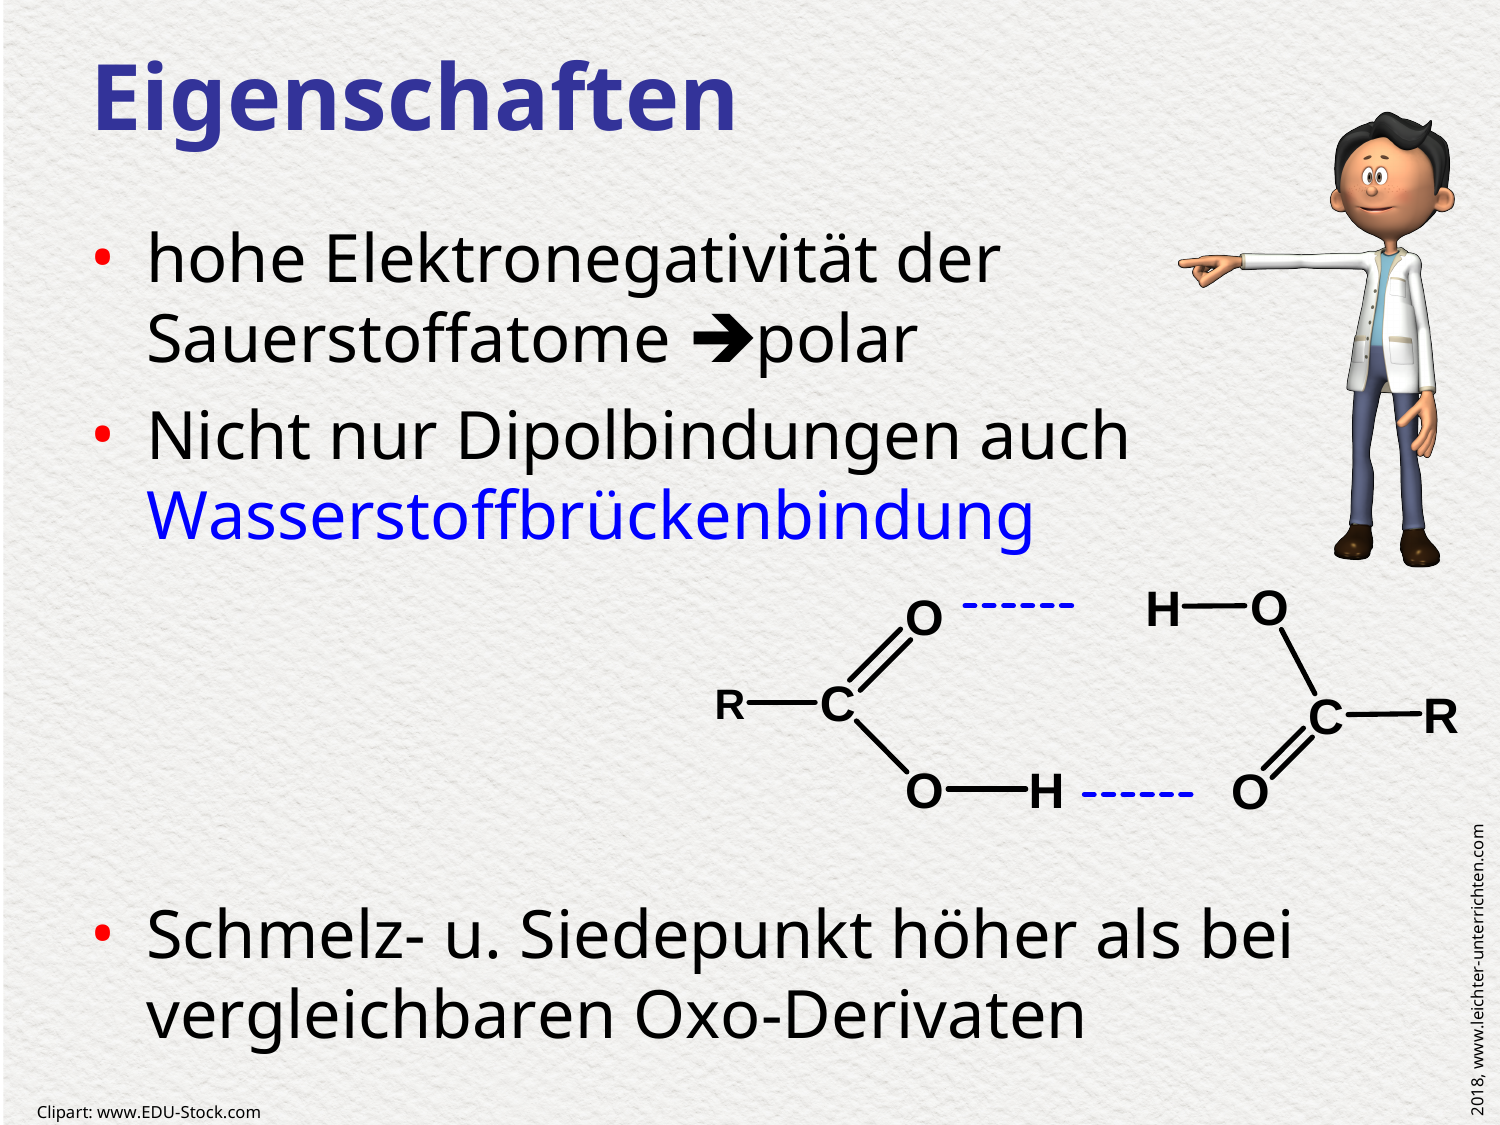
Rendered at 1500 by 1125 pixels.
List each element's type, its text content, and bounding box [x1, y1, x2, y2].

title Eigenschaften [75, 0, 1426, 188]
picture [3, 0, 1500, 1125]
chart [714, 586, 1459, 811]
text_box Clipart: www.EDU-Stock.com [22, 1093, 277, 1125]
list hohe Elektronegativität der Sauerstoffatome polar Nicht nur Dipolbindungen auch Wasserstoffbrückenbindung Schmelz- u. Siedepunkt höher als bei vergleichbaren Oxo-Derivaten [75, 208, 1426, 1094]
